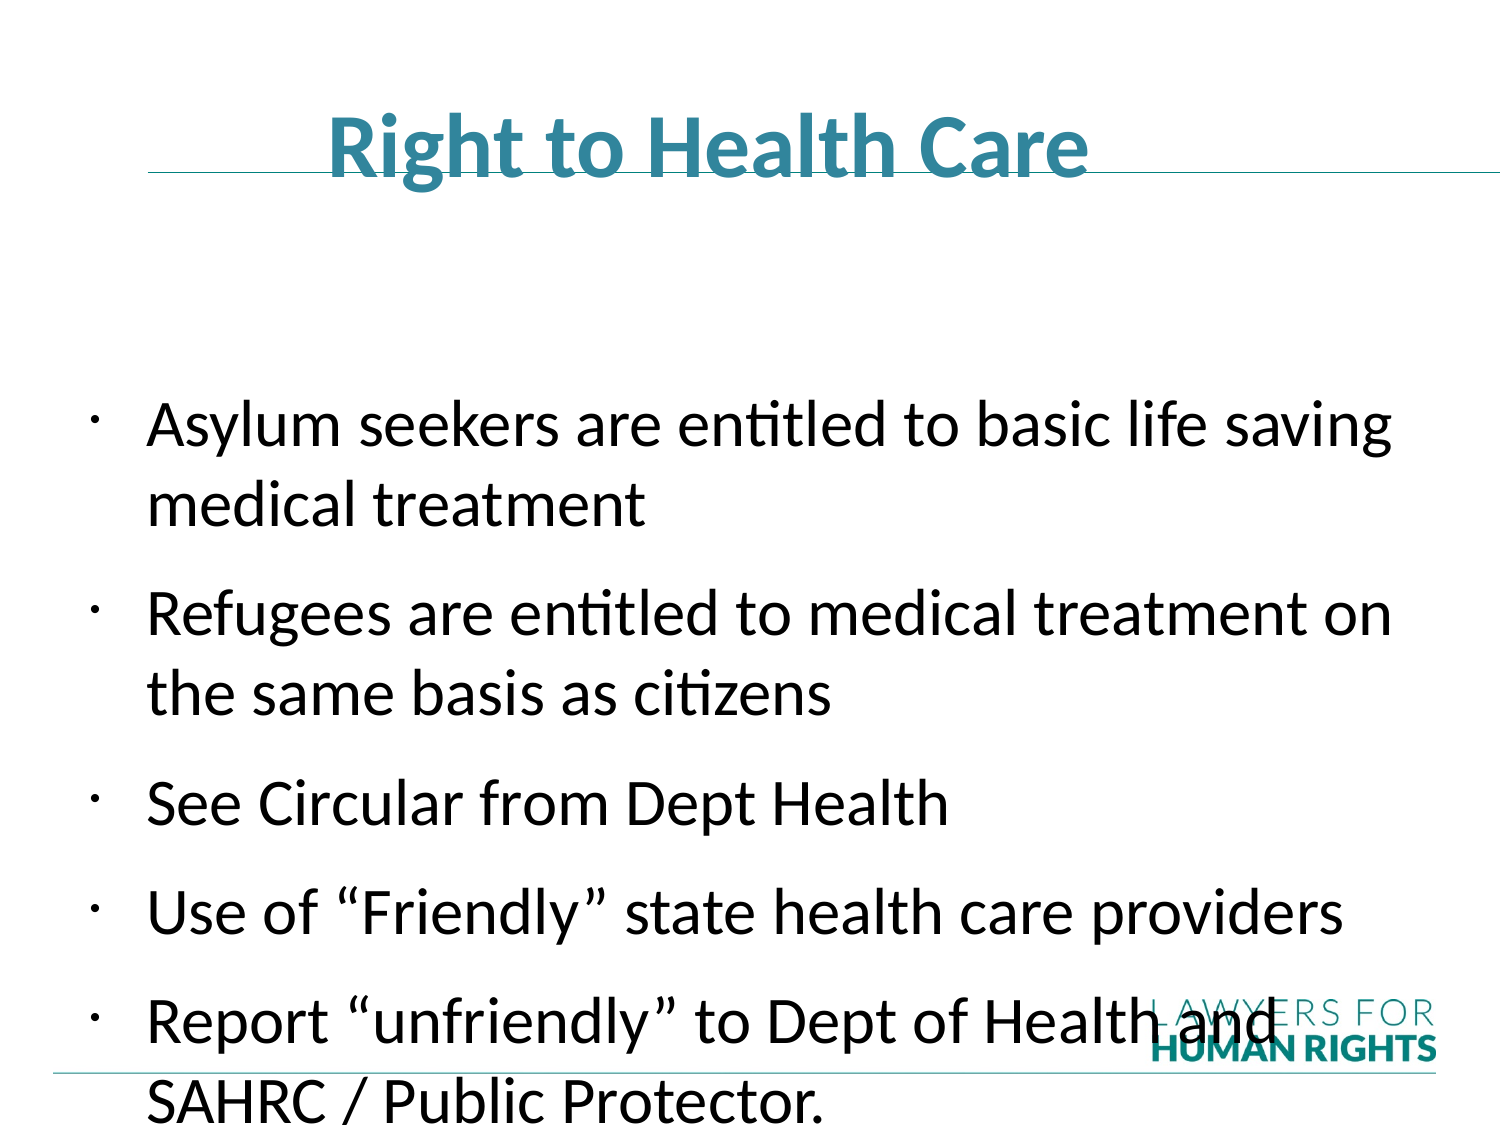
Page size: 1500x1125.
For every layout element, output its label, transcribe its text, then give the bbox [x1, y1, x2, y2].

picture [579, 1035, 592, 1039]
picture [922, 1035, 937, 1039]
picture [1066, 1035, 1080, 1039]
picture [850, 1035, 865, 1039]
picture [1185, 1035, 1199, 1039]
picture [1254, 1035, 1267, 1039]
picture [53, 999, 1436, 1074]
picture [382, 1035, 396, 1039]
list Asylum seekers are entitled to basic life saving medical treatment Refugees are entitled to medical treatment on the same basis as citizens See Circular from Dept Health Use of “Friendly” state health care providers Report “unfriendly” to Dept of Health and SAHRC / Public Protector. [75, 262, 1425, 1035]
picture [224, 1035, 239, 1039]
picture [726, 1035, 741, 1039]
title Right to Health Care [123, 78, 1296, 197]
picture [259, 1035, 274, 1039]
